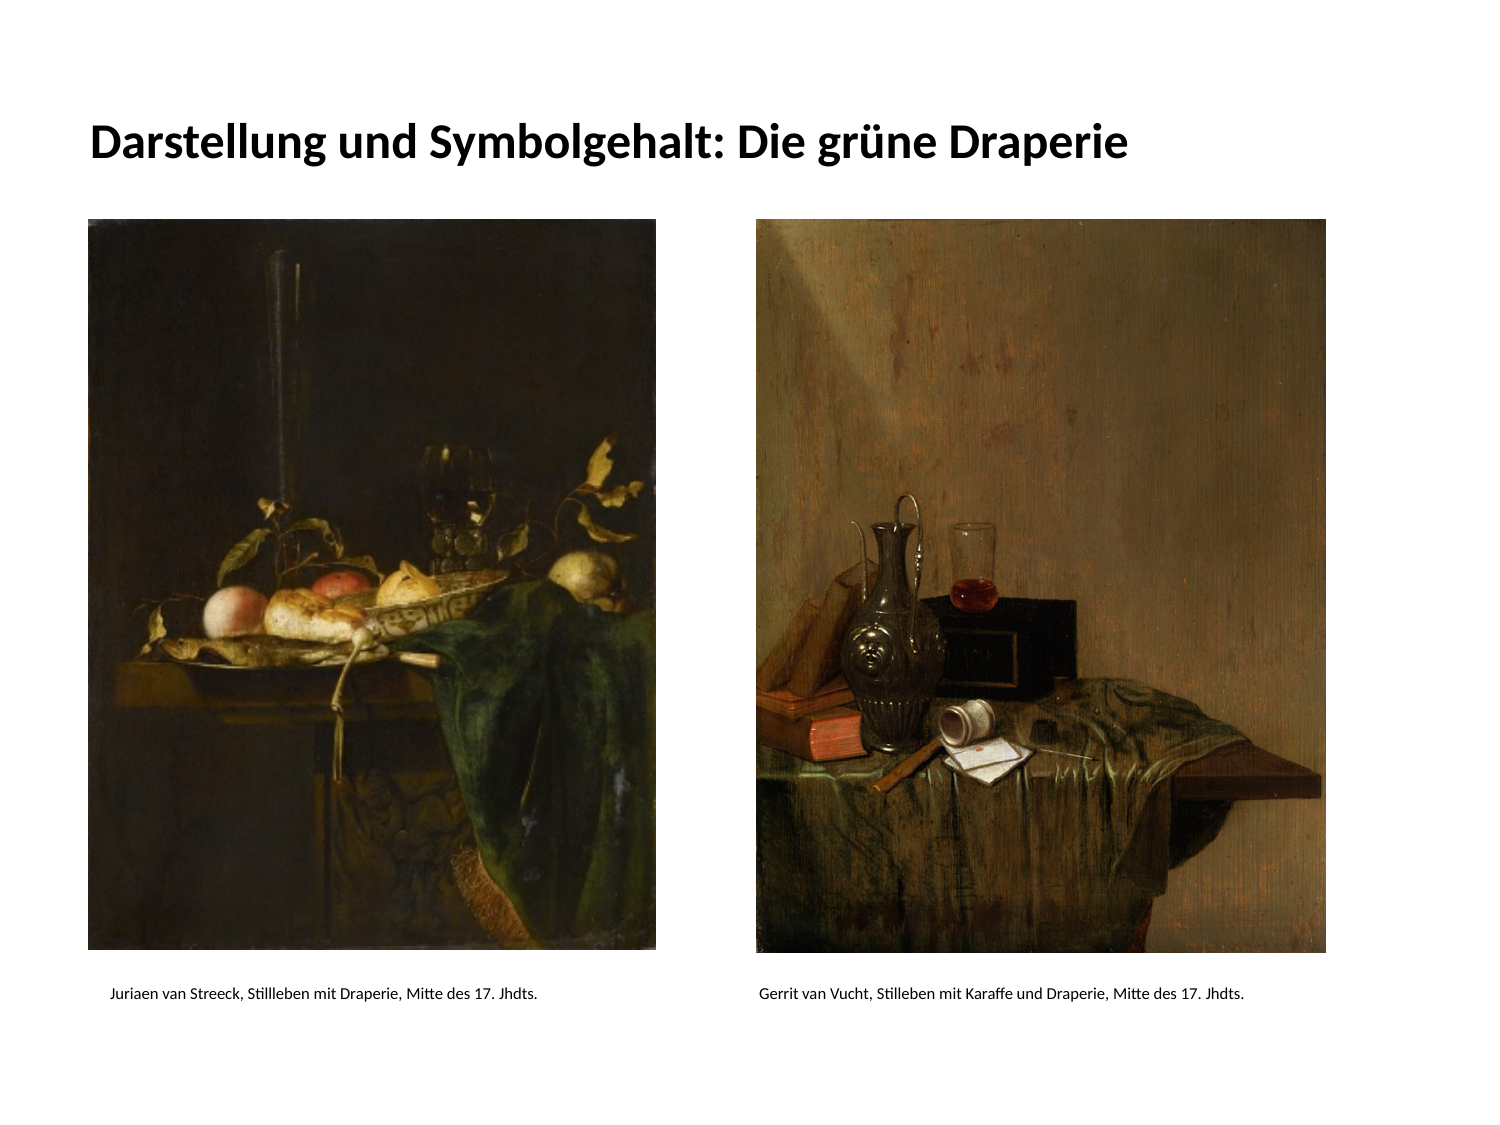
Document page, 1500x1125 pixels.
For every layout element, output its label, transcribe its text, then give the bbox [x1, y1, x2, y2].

picture [756, 219, 1326, 953]
picture [88, 219, 656, 950]
text_box Juriaen van Streeck, Stillleben mit Draperie, Mitte des 17. Jhdts. Gerrit van Vucht, Stilleben mit Karaffe und Draperie, Mitte des 17. Jhdts. [95, 975, 1262, 1011]
title Darstellung und Symbolgehalt: Die grüne Draperie [75, 45, 1425, 233]
